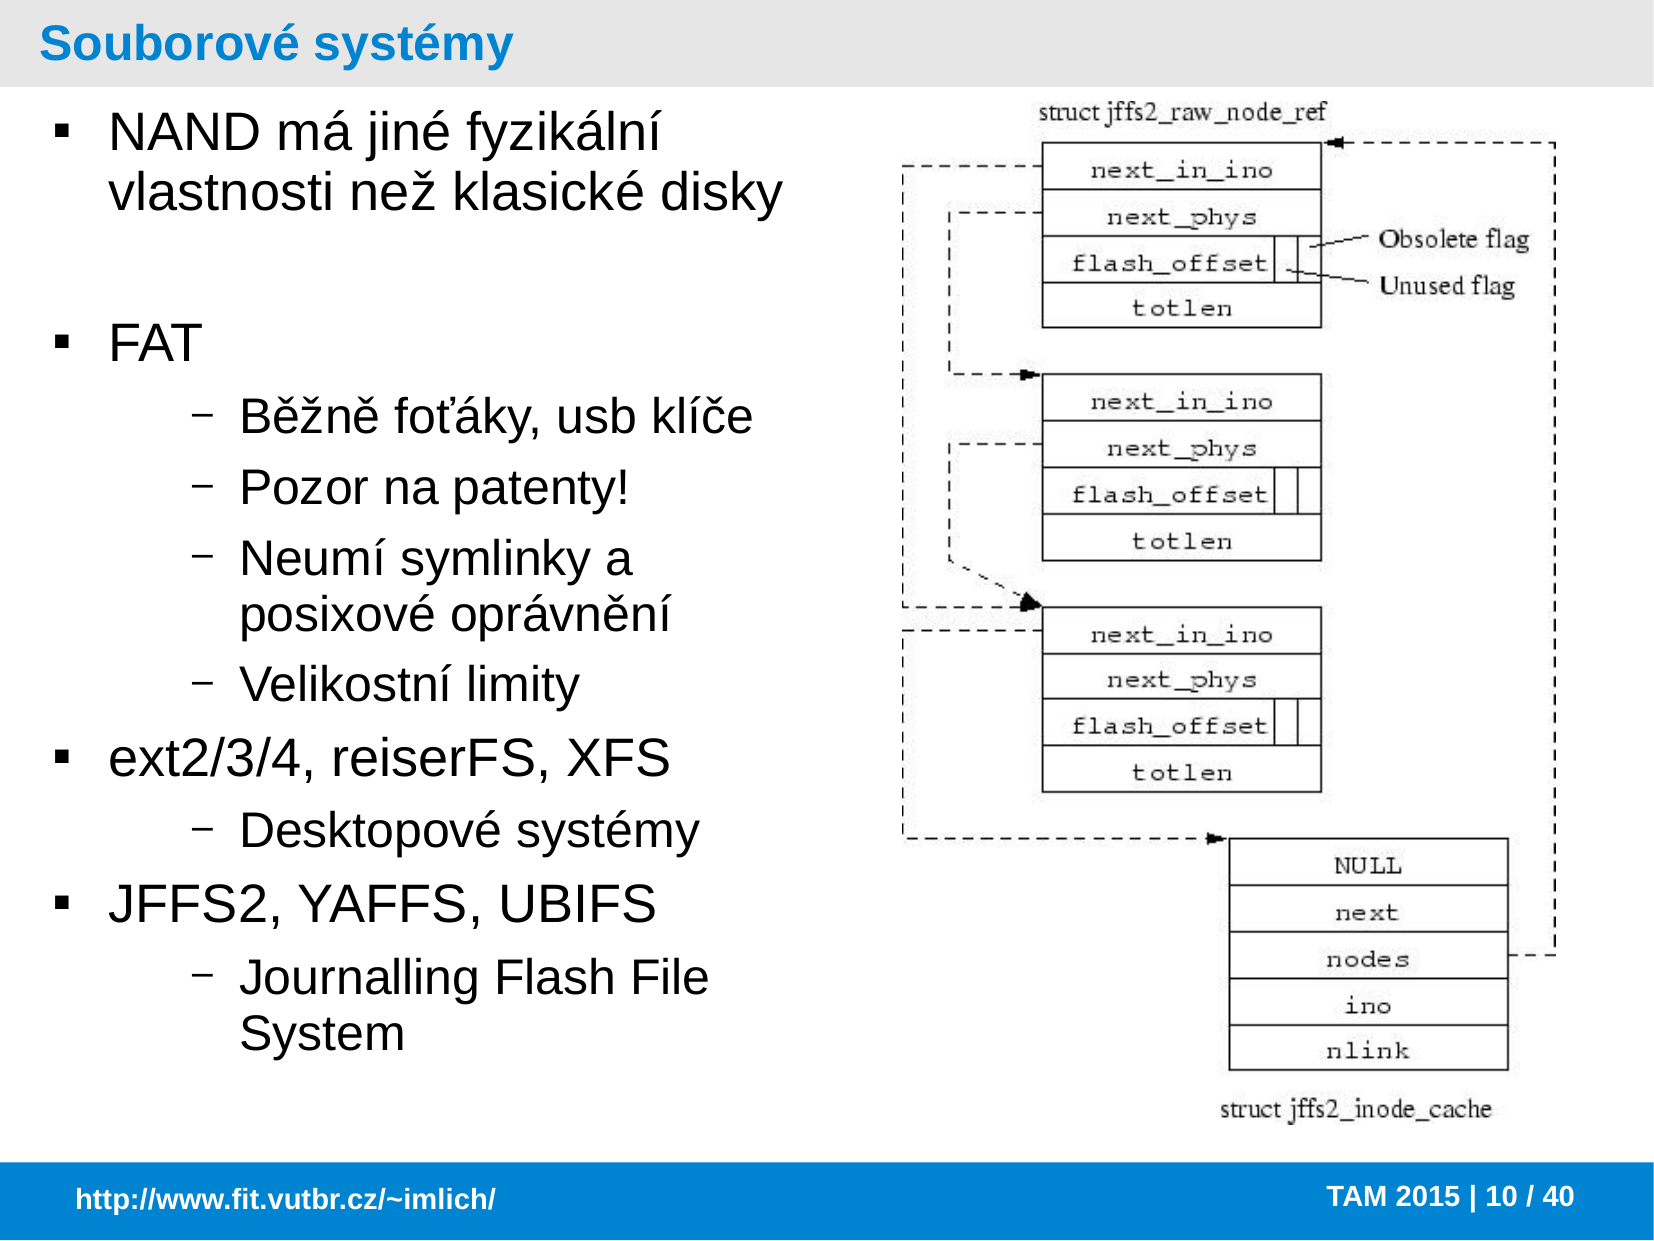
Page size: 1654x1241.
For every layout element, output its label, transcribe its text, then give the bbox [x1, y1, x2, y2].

picture [902, 101, 1556, 1126]
list NAND má jiné fyzikální vlastnosti než klasické disky FAT Běžně foťáky, usb klíče Pozor na patenty! Neumí symlinky a posixové oprávnění Velikostní limity ext2/3/4, reiserFS, XFS Desktopové systémy JFFS2, YAFFS, UBIFS Journalling Flash File System [37, 101, 807, 1126]
title Souborové systémy [39, 5, 1615, 81]
